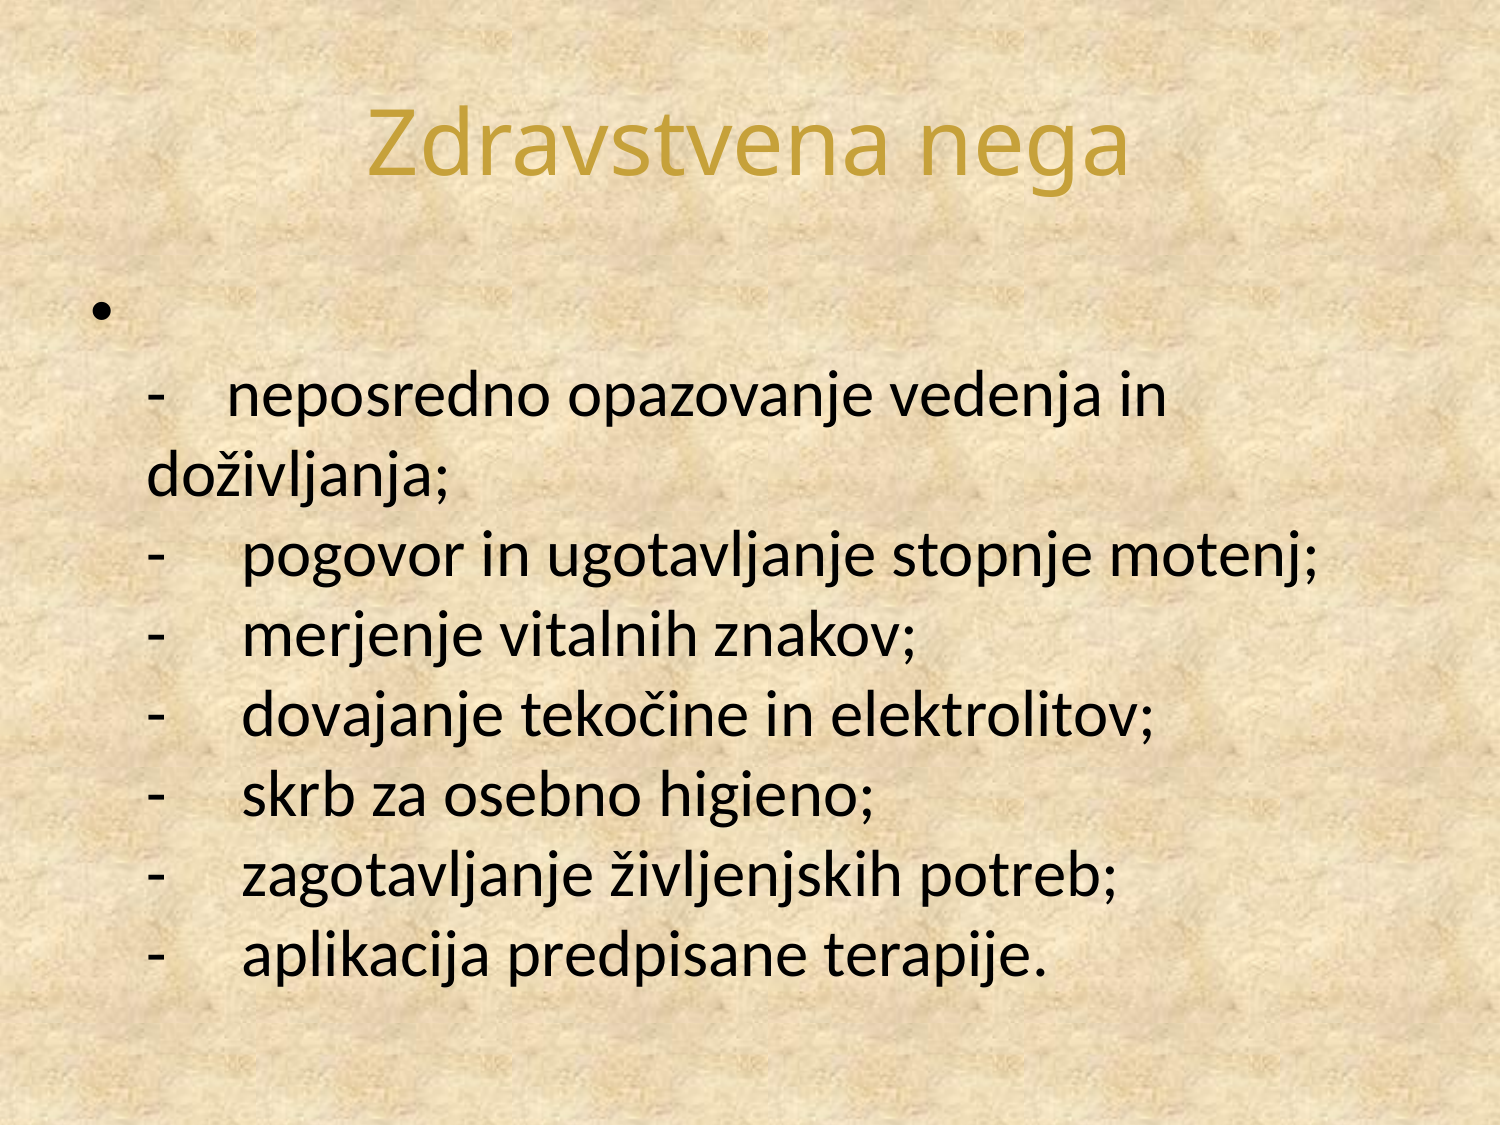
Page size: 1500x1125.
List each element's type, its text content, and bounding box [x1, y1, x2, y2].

list - neposredno opazovanje vedenja in doživljanja; - pogovor in ugotavljanje stopnje motenj; - merjenje vitalnih znakov; - dovajanje tekočine in elektrolitov; - skrb za osebno higieno; - zagotavljanje življenjskih potreb; - aplikacija predpisane terapije. [75, 262, 1425, 1005]
picture [0, 0, 1500, 1125]
title Zdravstvena nega [75, 45, 1425, 233]
